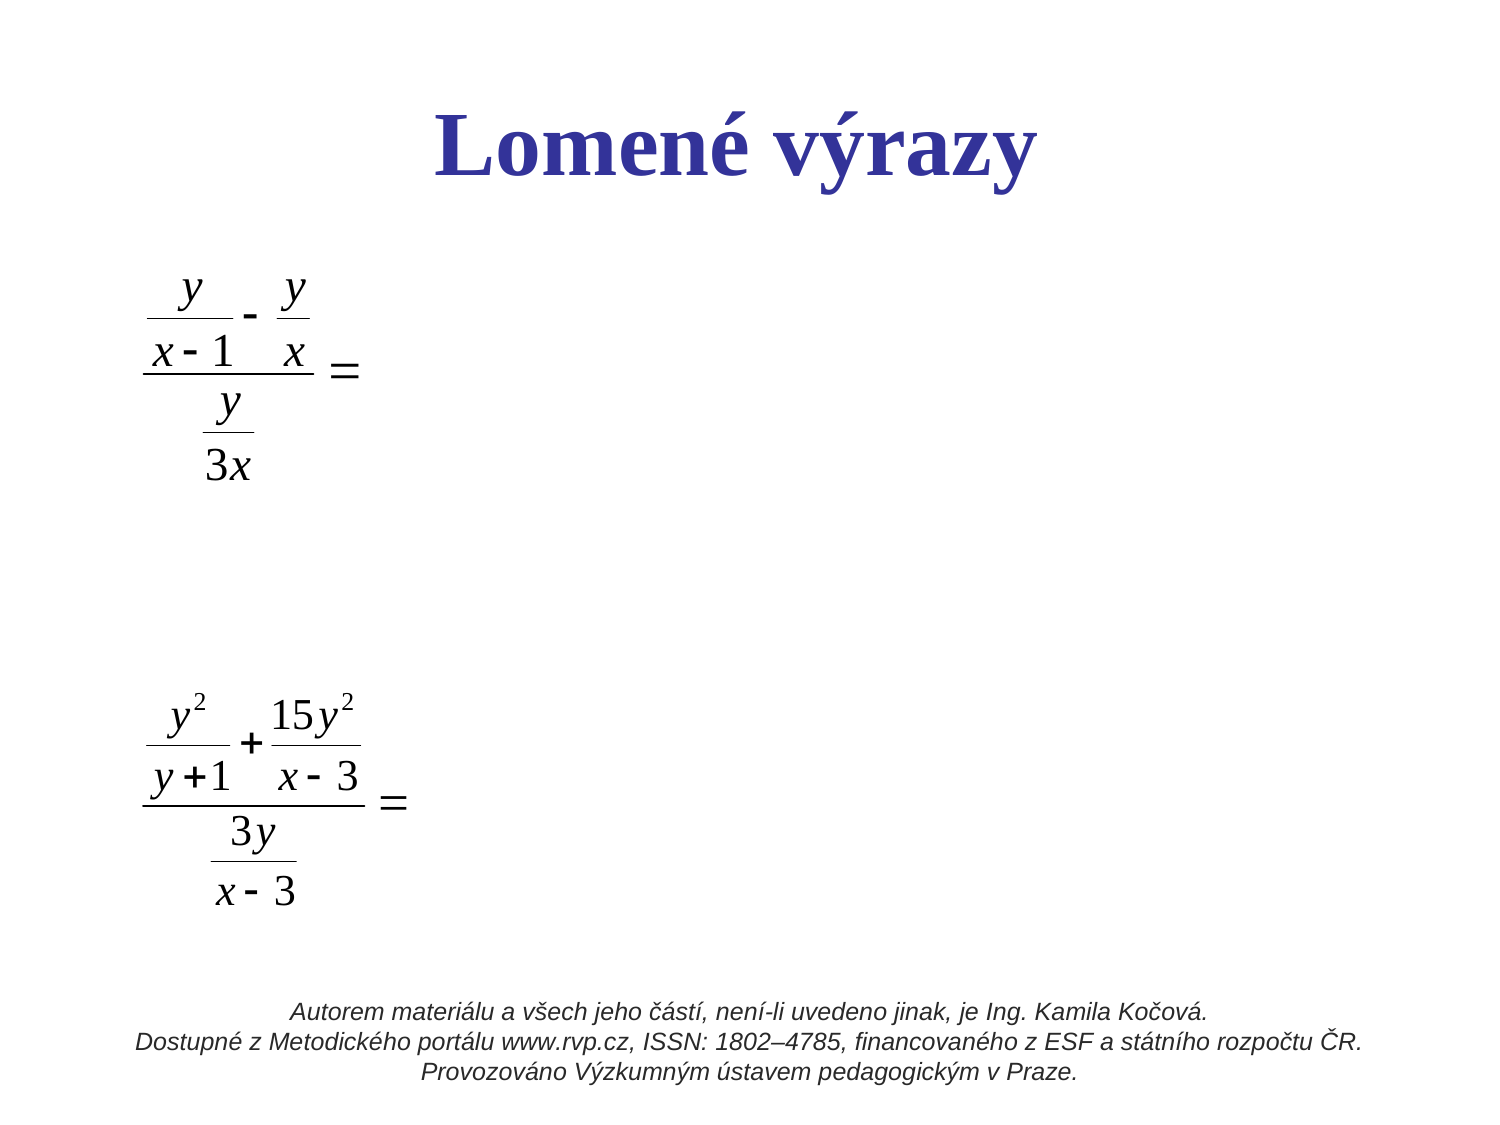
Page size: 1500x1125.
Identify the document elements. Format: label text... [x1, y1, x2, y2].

chart [135, 255, 361, 492]
text_box Autorem materiálu a všech jeho částí, není-li uvedeno jinak, je Ing. Kamila Kočová. Dostupné z Metodického portálu www.rvp.cz, ISSN: 1802–4785, financovaného z ESF a státního rozpočtu ČR. Provozováno Výzkumným ústavem pedagogickým v Praze. [120, 987, 1381, 1093]
chart [135, 680, 408, 916]
title Lomené výrazy [75, 45, 1426, 233]
